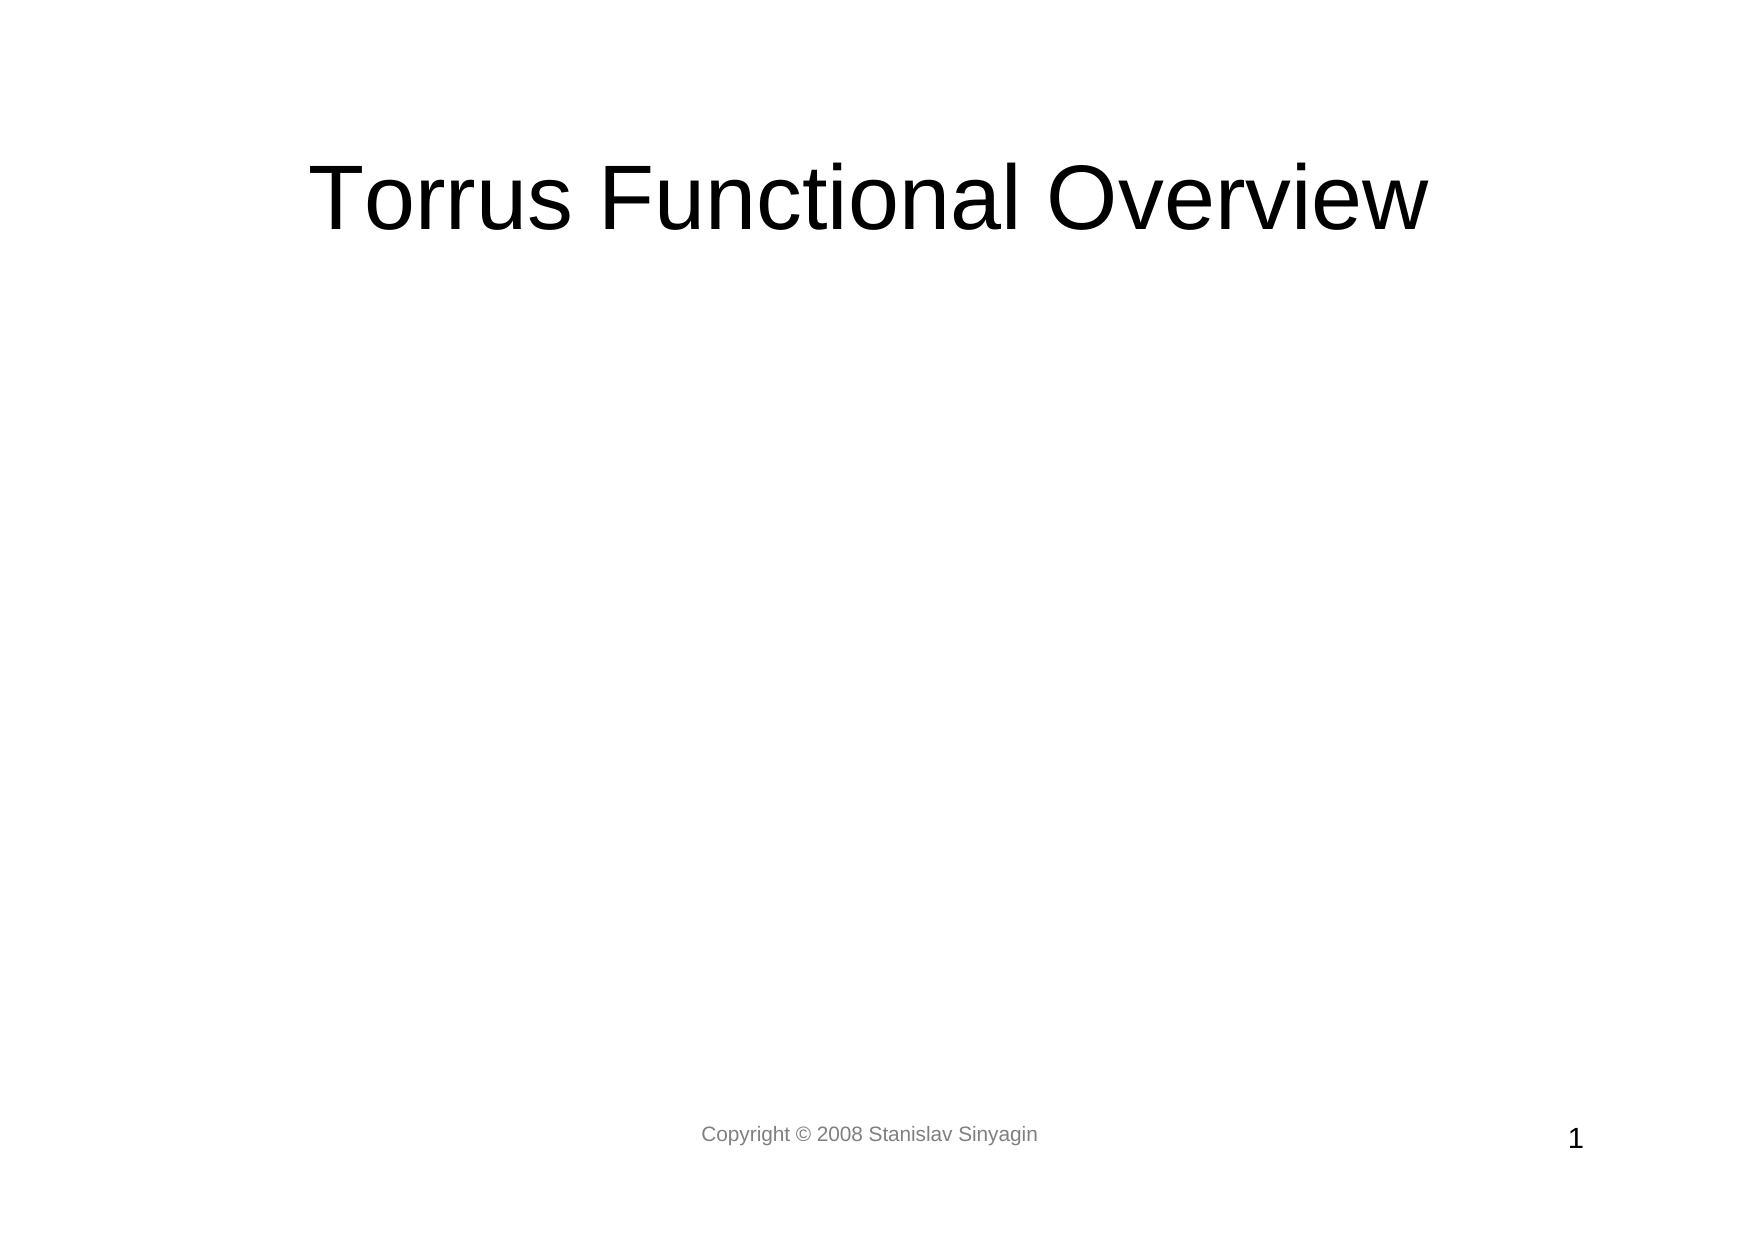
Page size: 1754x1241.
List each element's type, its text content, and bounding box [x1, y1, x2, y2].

title Torrus Functional Overview [140, 96, 1599, 299]
